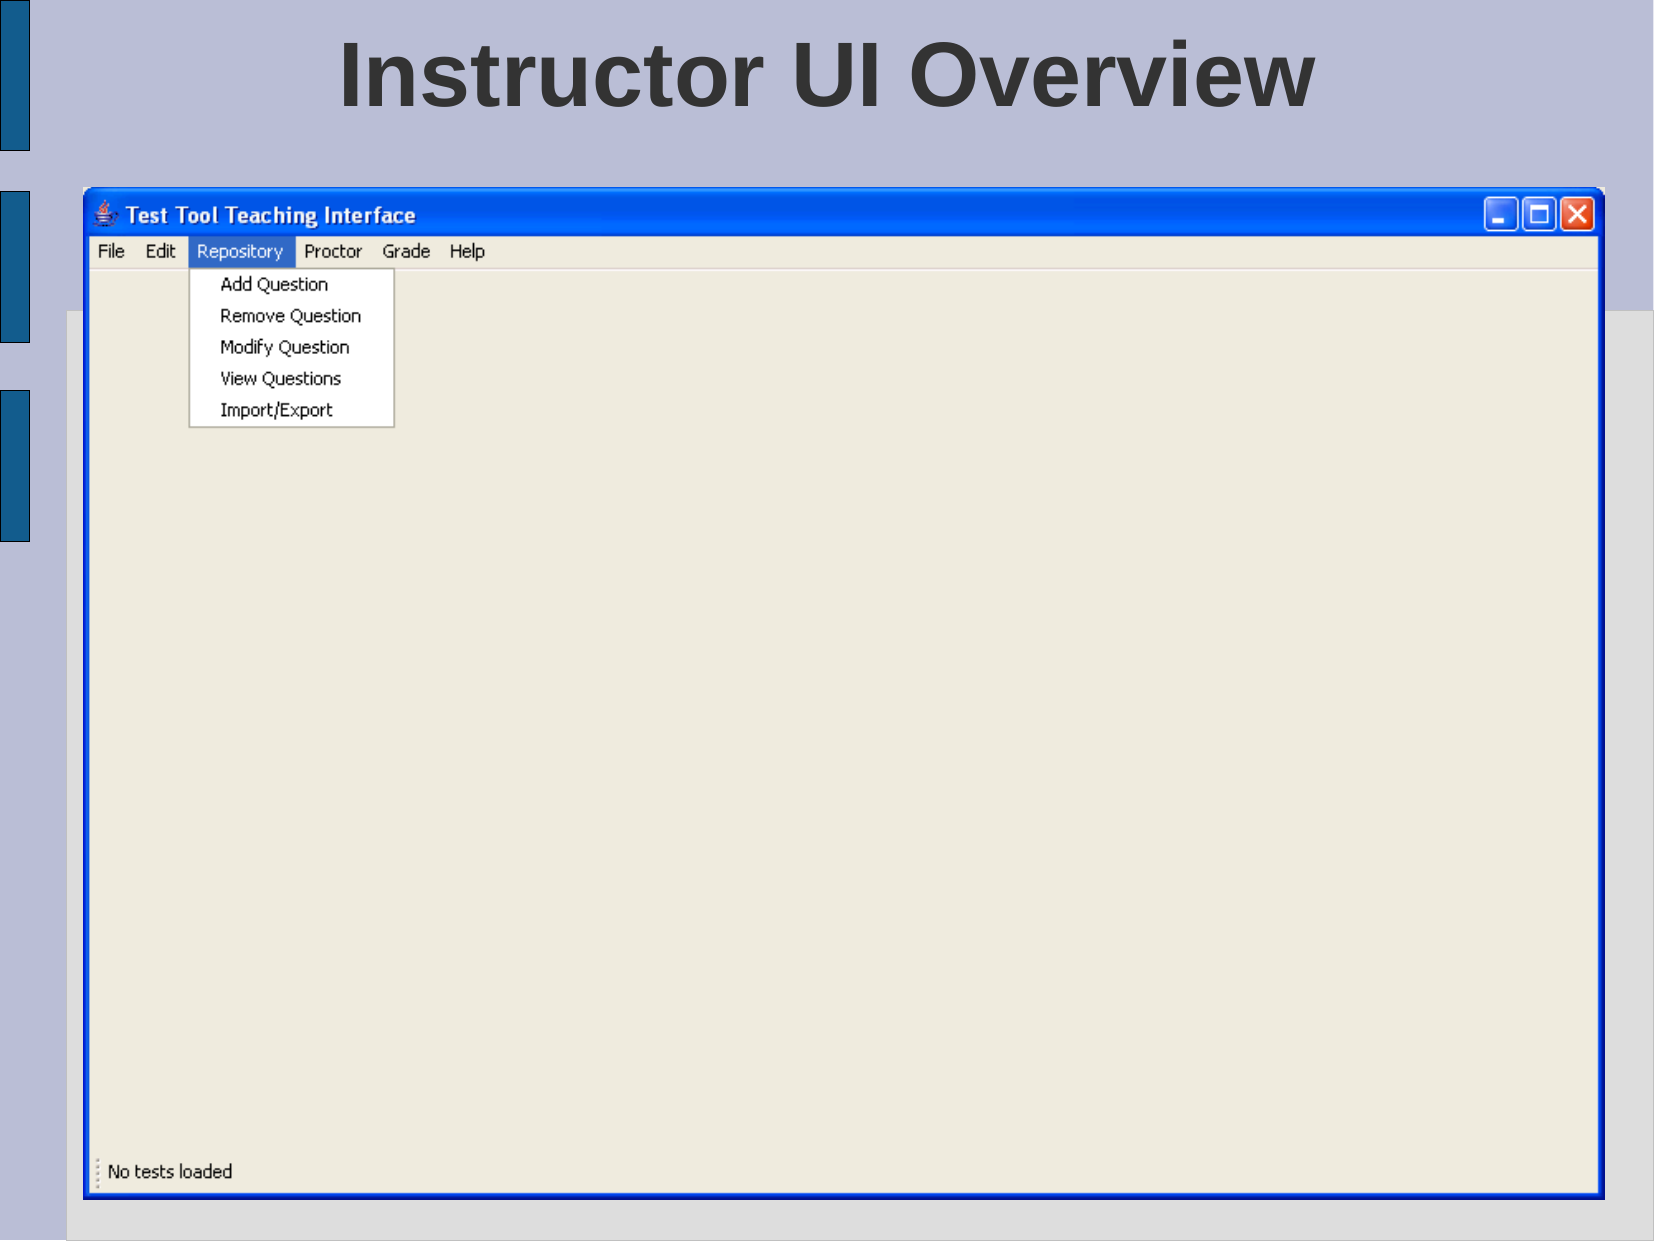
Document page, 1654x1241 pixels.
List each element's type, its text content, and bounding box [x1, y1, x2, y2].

title Instructor UI Overview [121, 0, 1534, 151]
picture [83, 187, 1605, 1200]
